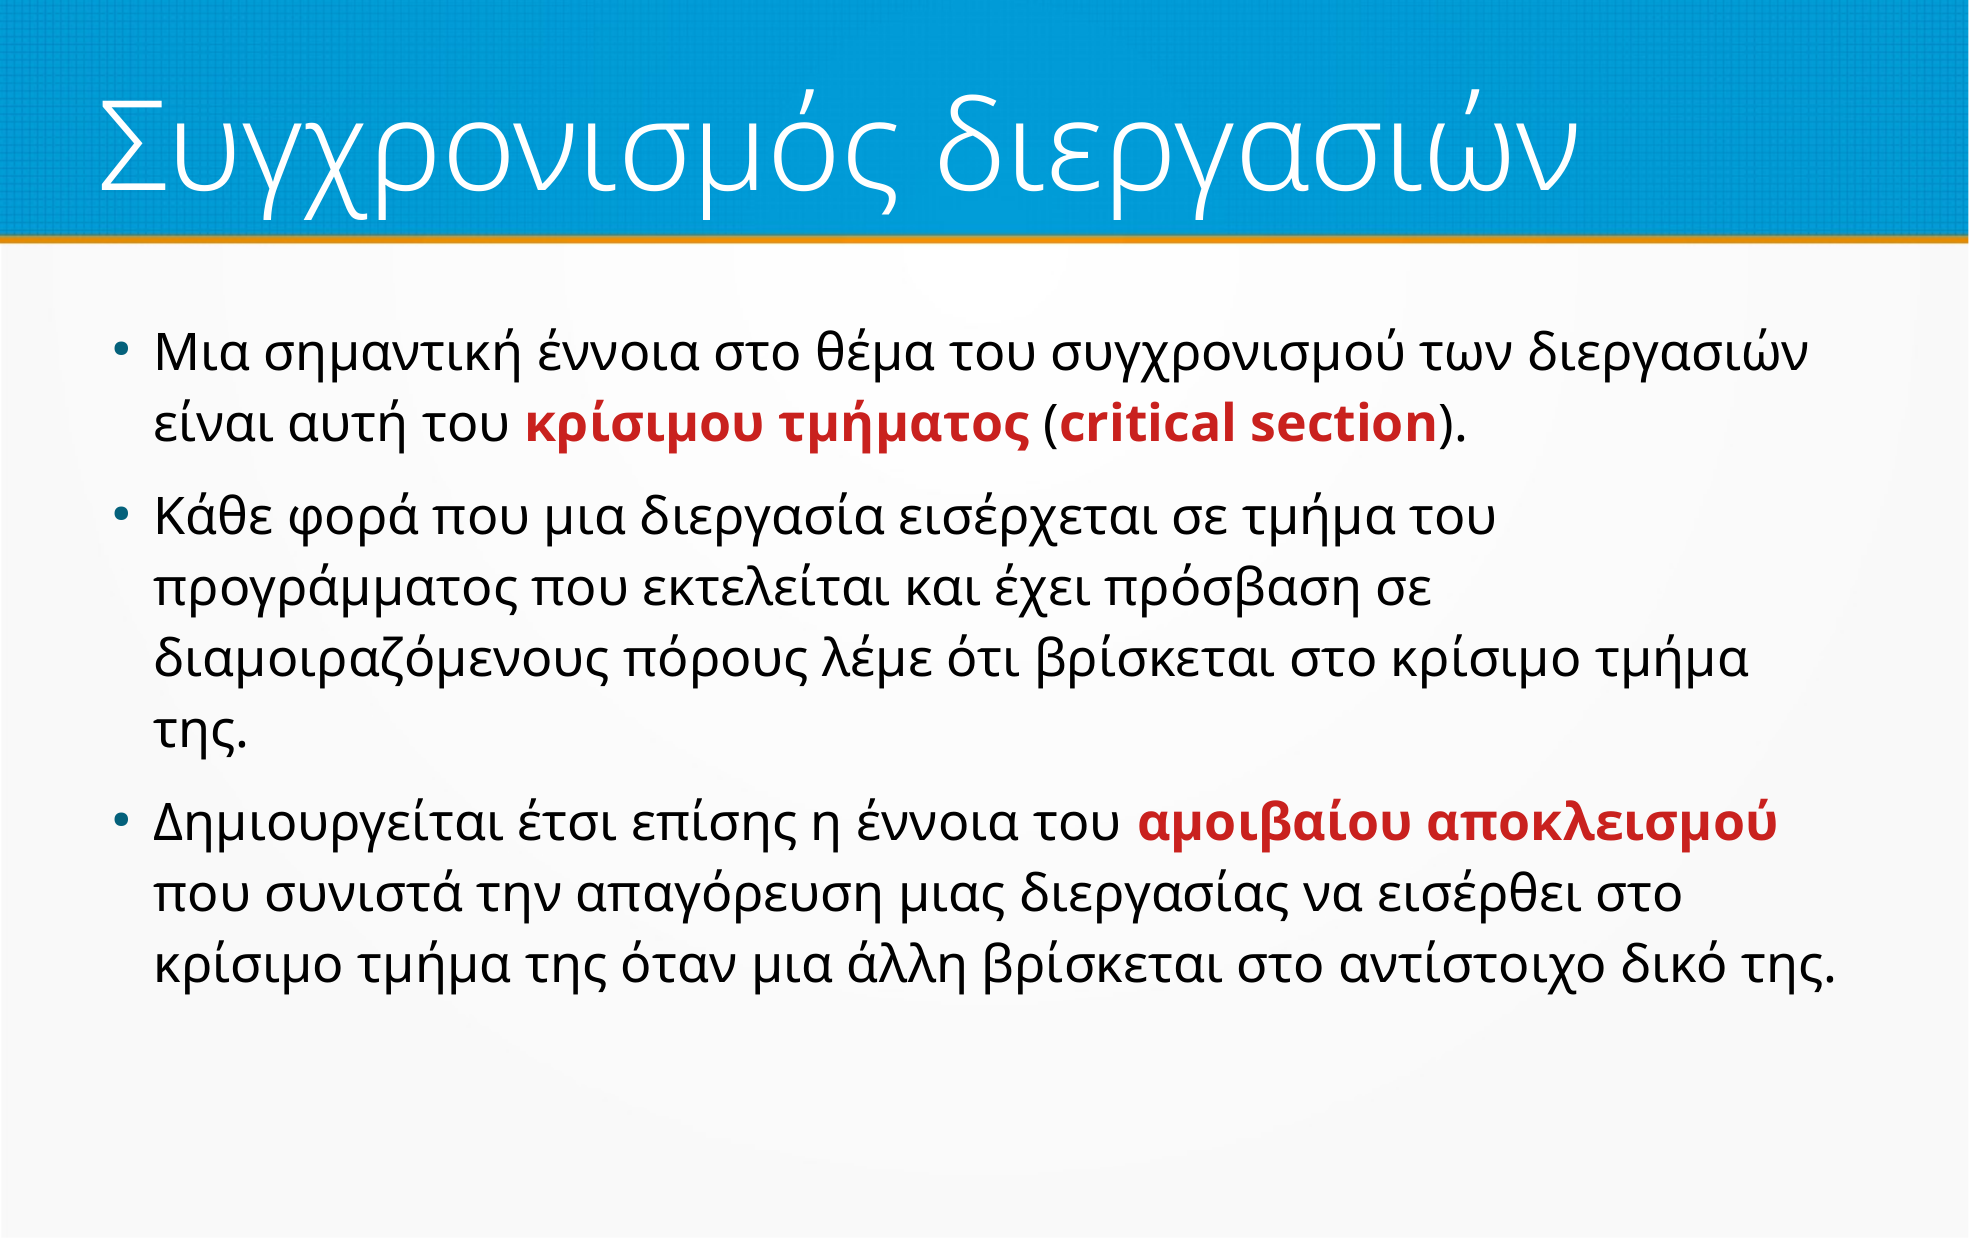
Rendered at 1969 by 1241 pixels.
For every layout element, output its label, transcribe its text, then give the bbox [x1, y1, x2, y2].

list Μια σημαντική έννοια στο θέμα του συγχρονισμού των διεργασιών είναι αυτή του κρίσιμου τμήματος (critical section). Κάθε φορά που μια διεργασία εισέρχεται σε τμήμα του προγράμματος που εκτελείται και έχει πρόσβαση σε διαμοιραζόμενους πόρους λέμε ότι βρίσκεται στο κρίσιμο τμήμα της. Δημιουργείται έτσι επίσης η έννοια του αμοιβαίου αποκλεισμού που συνιστά την απαγόρευση μιας διεργασίας να εισέρθει στο κρίσιμο τμήμα της όταν μια άλλη βρίσκεται στο αντίστοιχο δικό της. [98, 315, 1861, 1081]
title Συγχρονισμός διεργασιών [98, 19, 1870, 227]
picture [0, 233, 1969, 1241]
